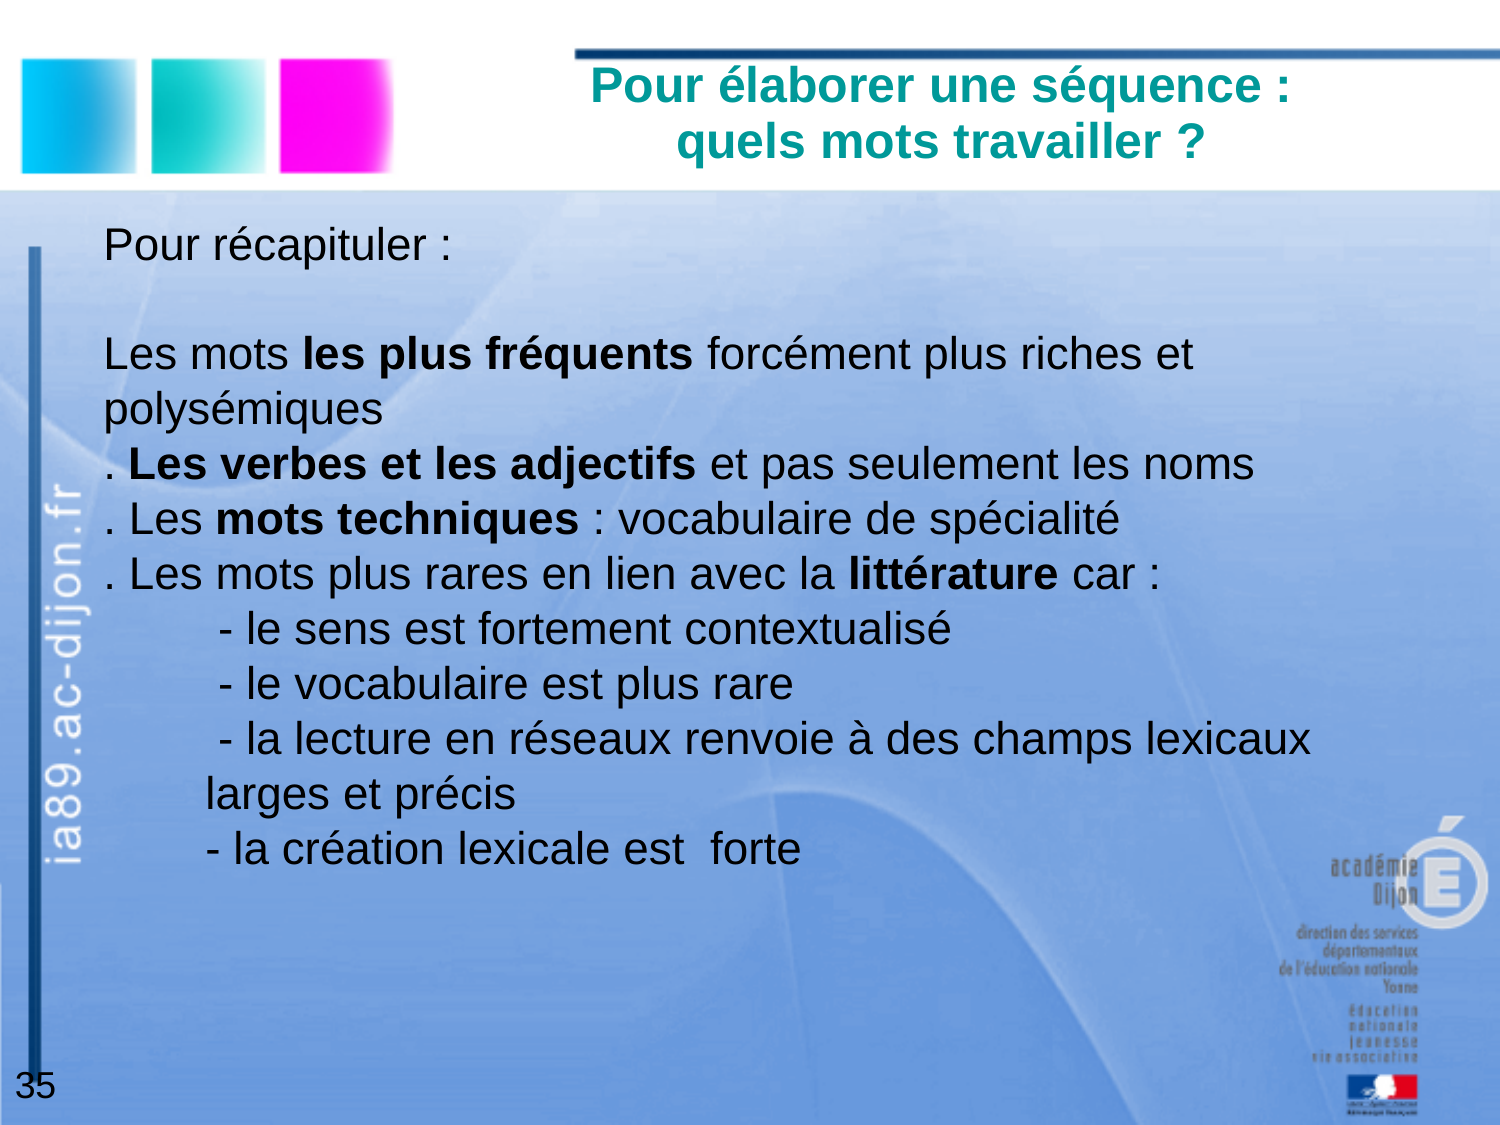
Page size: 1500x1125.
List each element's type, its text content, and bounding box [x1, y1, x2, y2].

text_box Pour récapituler : Les mots les plus fréquents forcément plus riches et polysémiques . Les verbes et les adjectifs et pas seulement les noms . Les mots techniques : vocabulaire de spécialité . Les mots plus rares en lien avec la littérature car : - le sens est fortement contextualisé - le vocabulaire est plus rare - la lecture en réseaux renvoie à des champs lexicaux larges et précis - la création lexicale est forte [88, 206, 1441, 1061]
title Pour élaborer une séquence : quels mots travailler ? [425, 42, 1459, 185]
picture [0, 0, 1500, 1125]
text_box <numéro> [0, 1054, 657, 1125]
